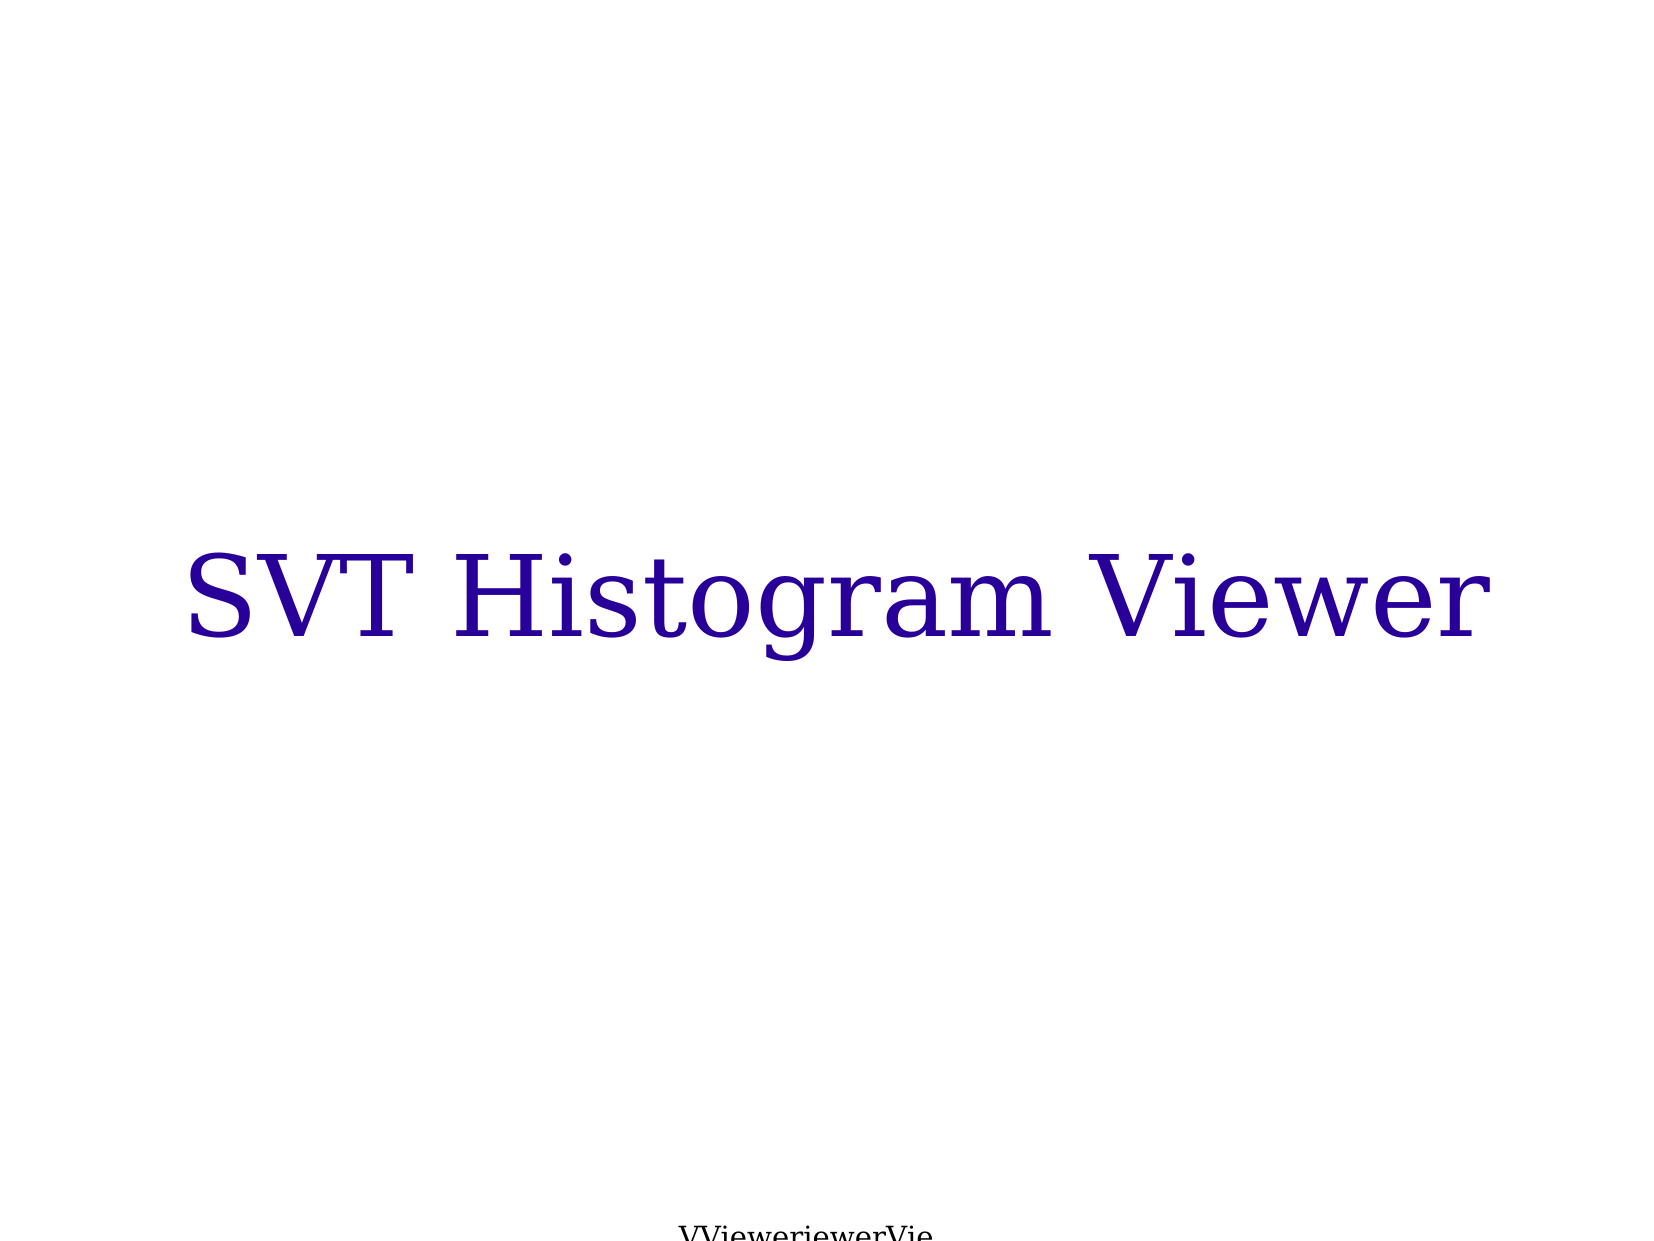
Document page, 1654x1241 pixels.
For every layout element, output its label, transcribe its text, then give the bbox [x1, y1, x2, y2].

text_box SVT Histogram Viewer [166, 525, 1541, 671]
